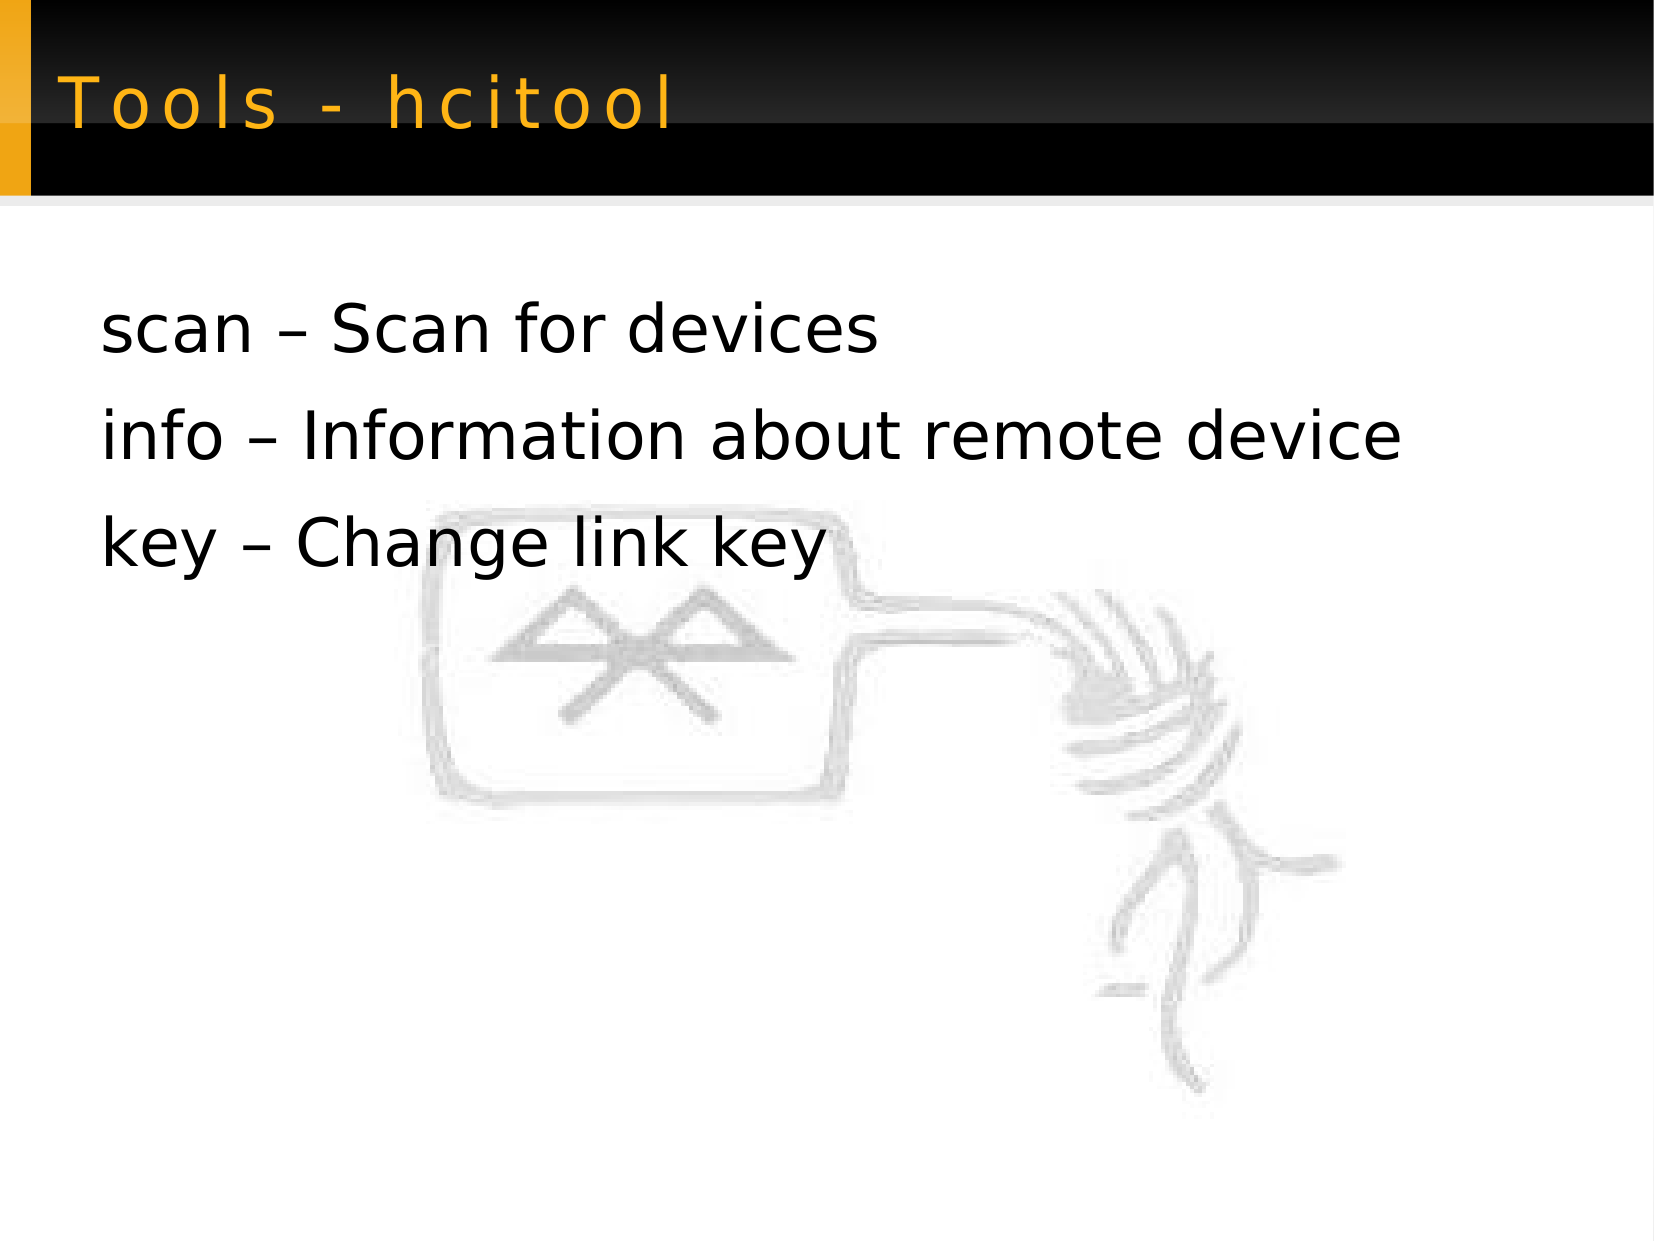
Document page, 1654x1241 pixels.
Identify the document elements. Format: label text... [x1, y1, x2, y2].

list scan – Scan for devices info – Information about remote device key – Change link key [82, 290, 1571, 1109]
title Tools - hcitool [59, 29, 1270, 178]
picture [0, 0, 1654, 1241]
